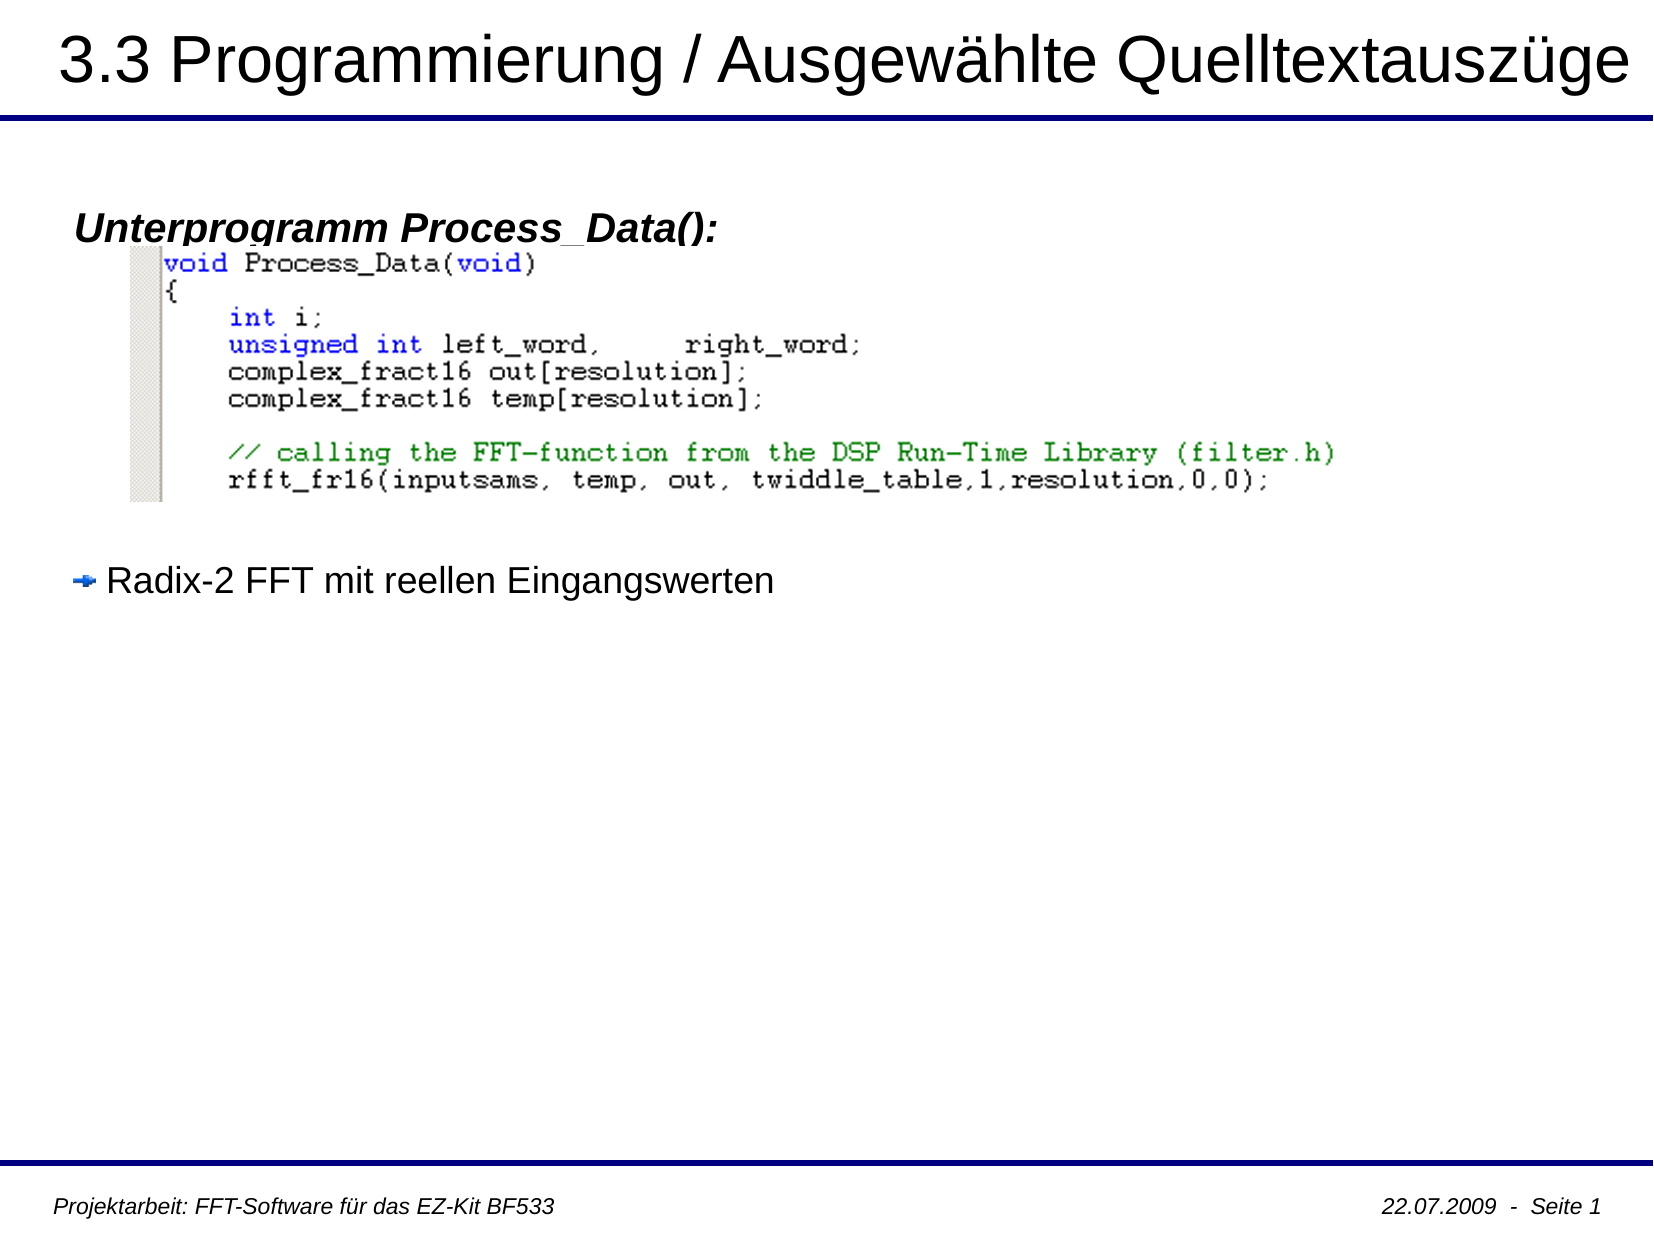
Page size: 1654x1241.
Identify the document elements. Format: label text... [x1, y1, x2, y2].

title 3.3 Programmierung / Ausgewählte Quelltextauszüge [58, 0, 1654, 119]
picture [130, 246, 1506, 502]
text_box Unterprogramm Process_Data(): [59, 174, 739, 237]
text_box Radix-2 FFT mit reellen Eingangswerten [59, 531, 1418, 589]
title Projektarbeit: FFT-Software für das EZ-Kit BF533 22.07.2009 - Seite 1 [53, 1191, 1654, 1222]
